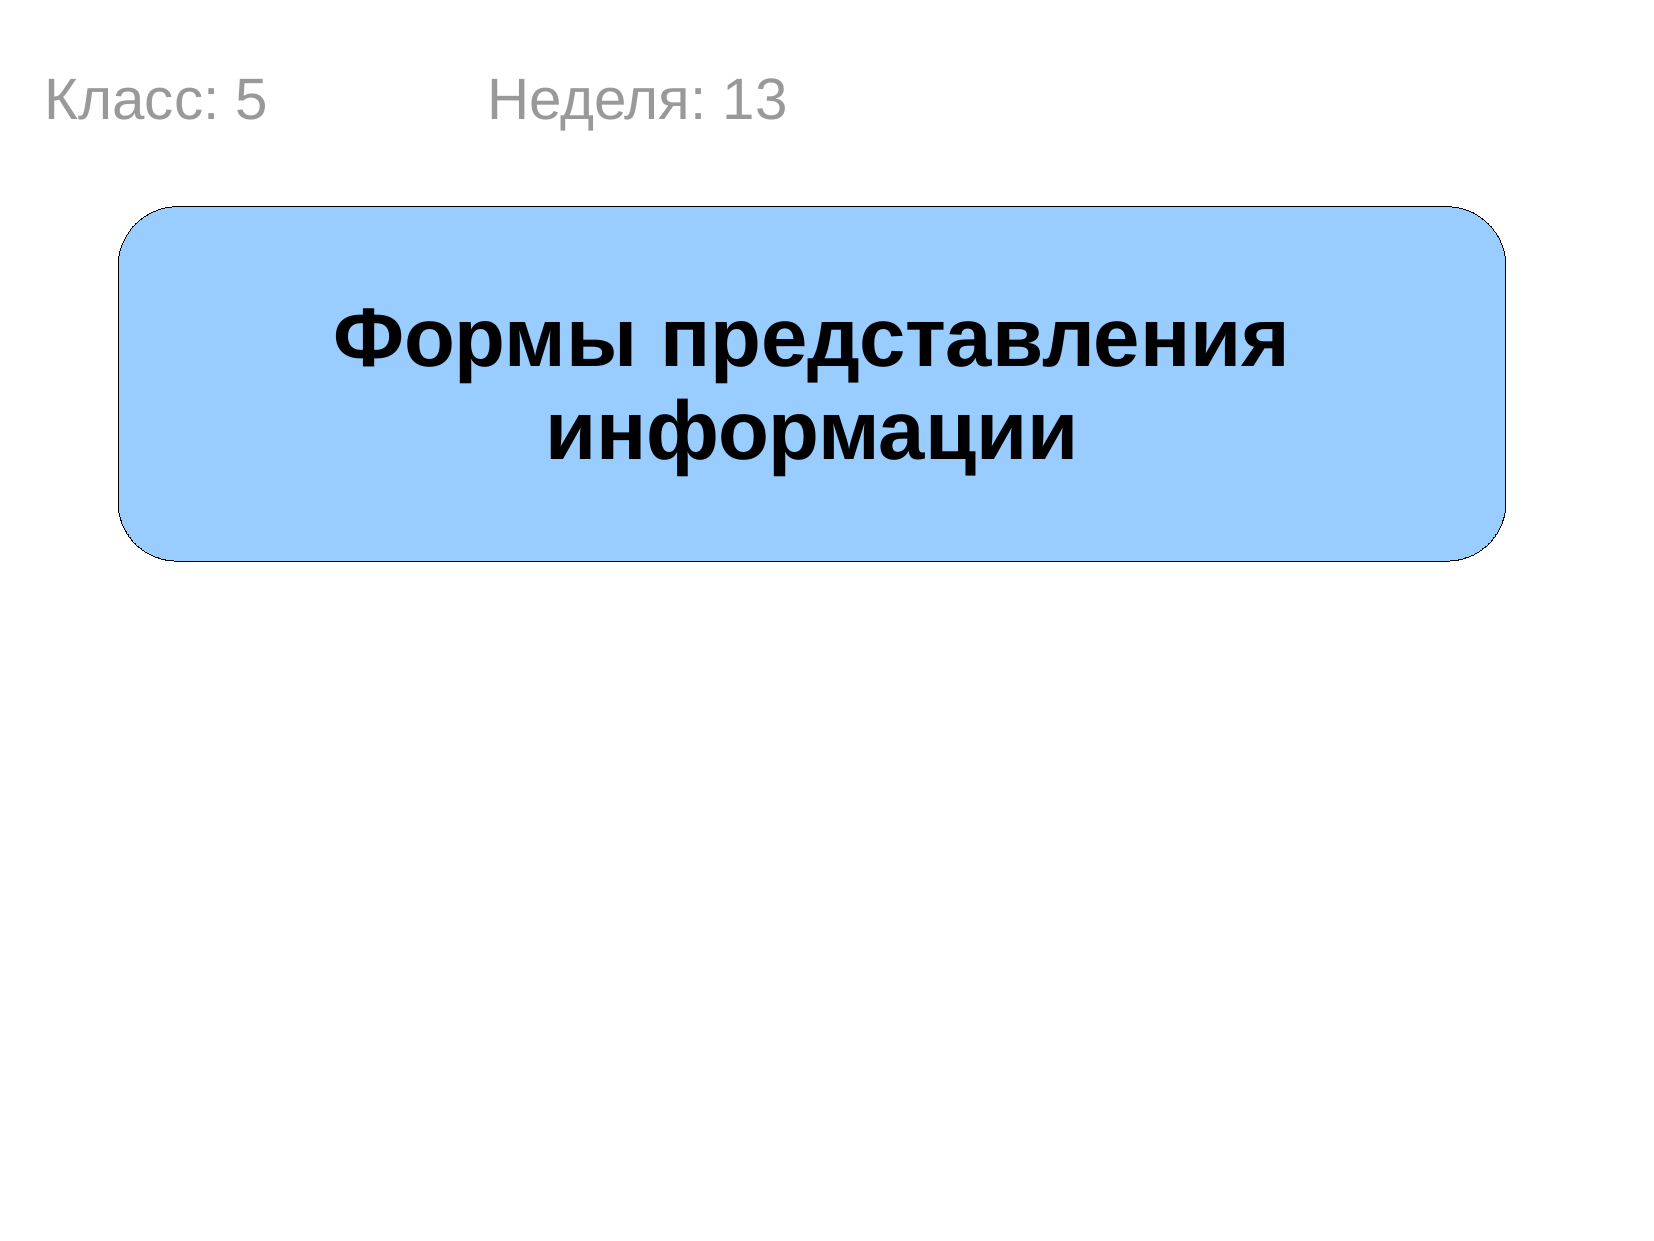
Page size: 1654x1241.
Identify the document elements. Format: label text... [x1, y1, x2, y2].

text_box Формы представления информации [118, 206, 1506, 562]
text_box Класс: 5 Неделя: 13 [29, 59, 975, 139]
